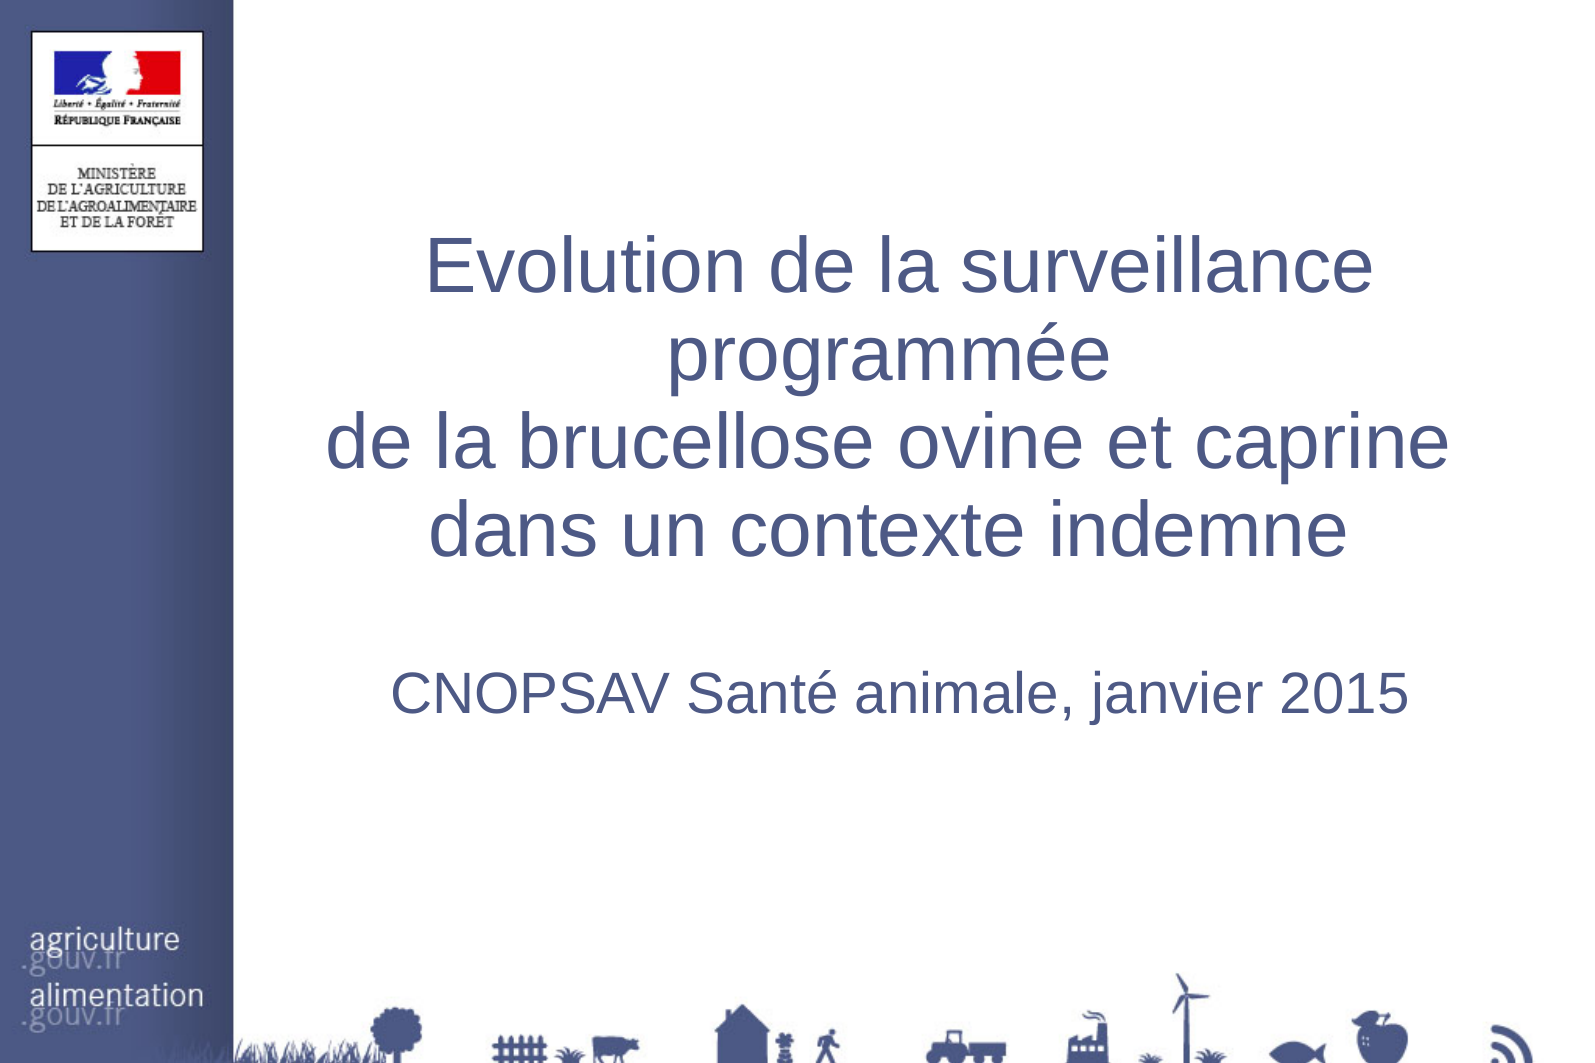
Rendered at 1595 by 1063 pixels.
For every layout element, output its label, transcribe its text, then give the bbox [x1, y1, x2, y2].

picture [0, 0, 1595, 1063]
title Evolution de la surveillance programmée de la brucellose ovine et caprine dans un contexte indemne CNOPSAV Santé animale, janvier 2015 [265, 0, 1536, 961]
